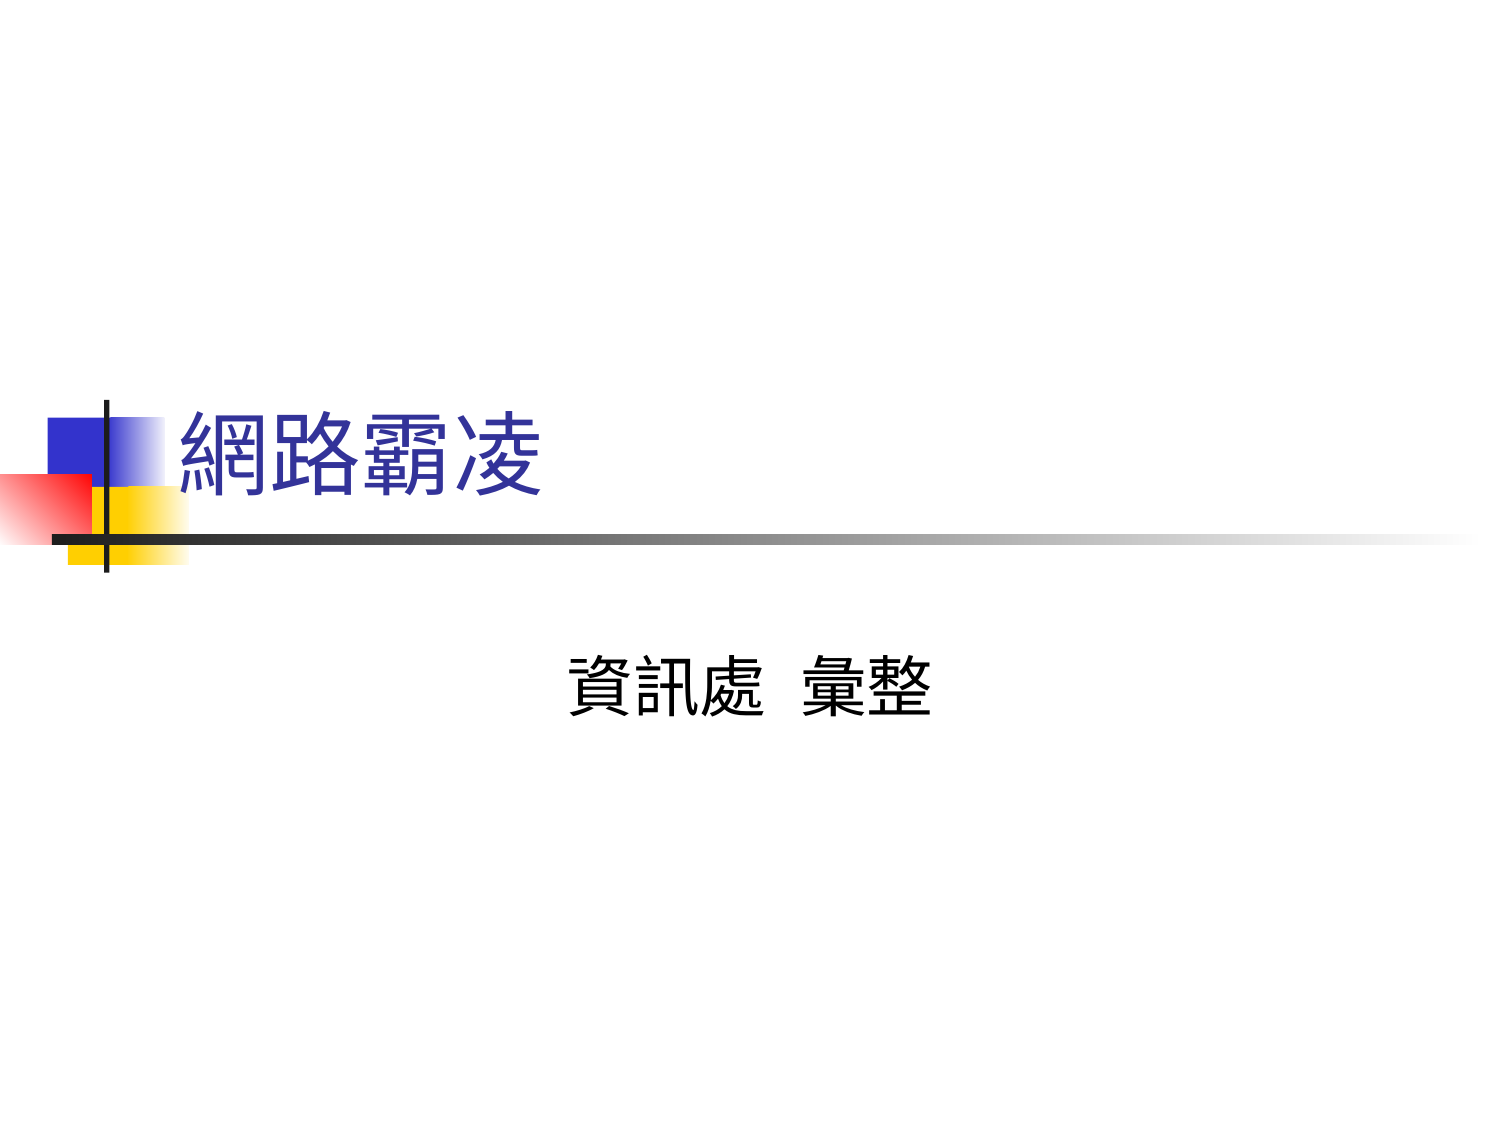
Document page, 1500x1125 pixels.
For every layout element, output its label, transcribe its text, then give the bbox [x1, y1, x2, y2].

title 網路霸凌 [162, 274, 1438, 515]
subtitle 資訊處 彙整 [225, 637, 1276, 925]
